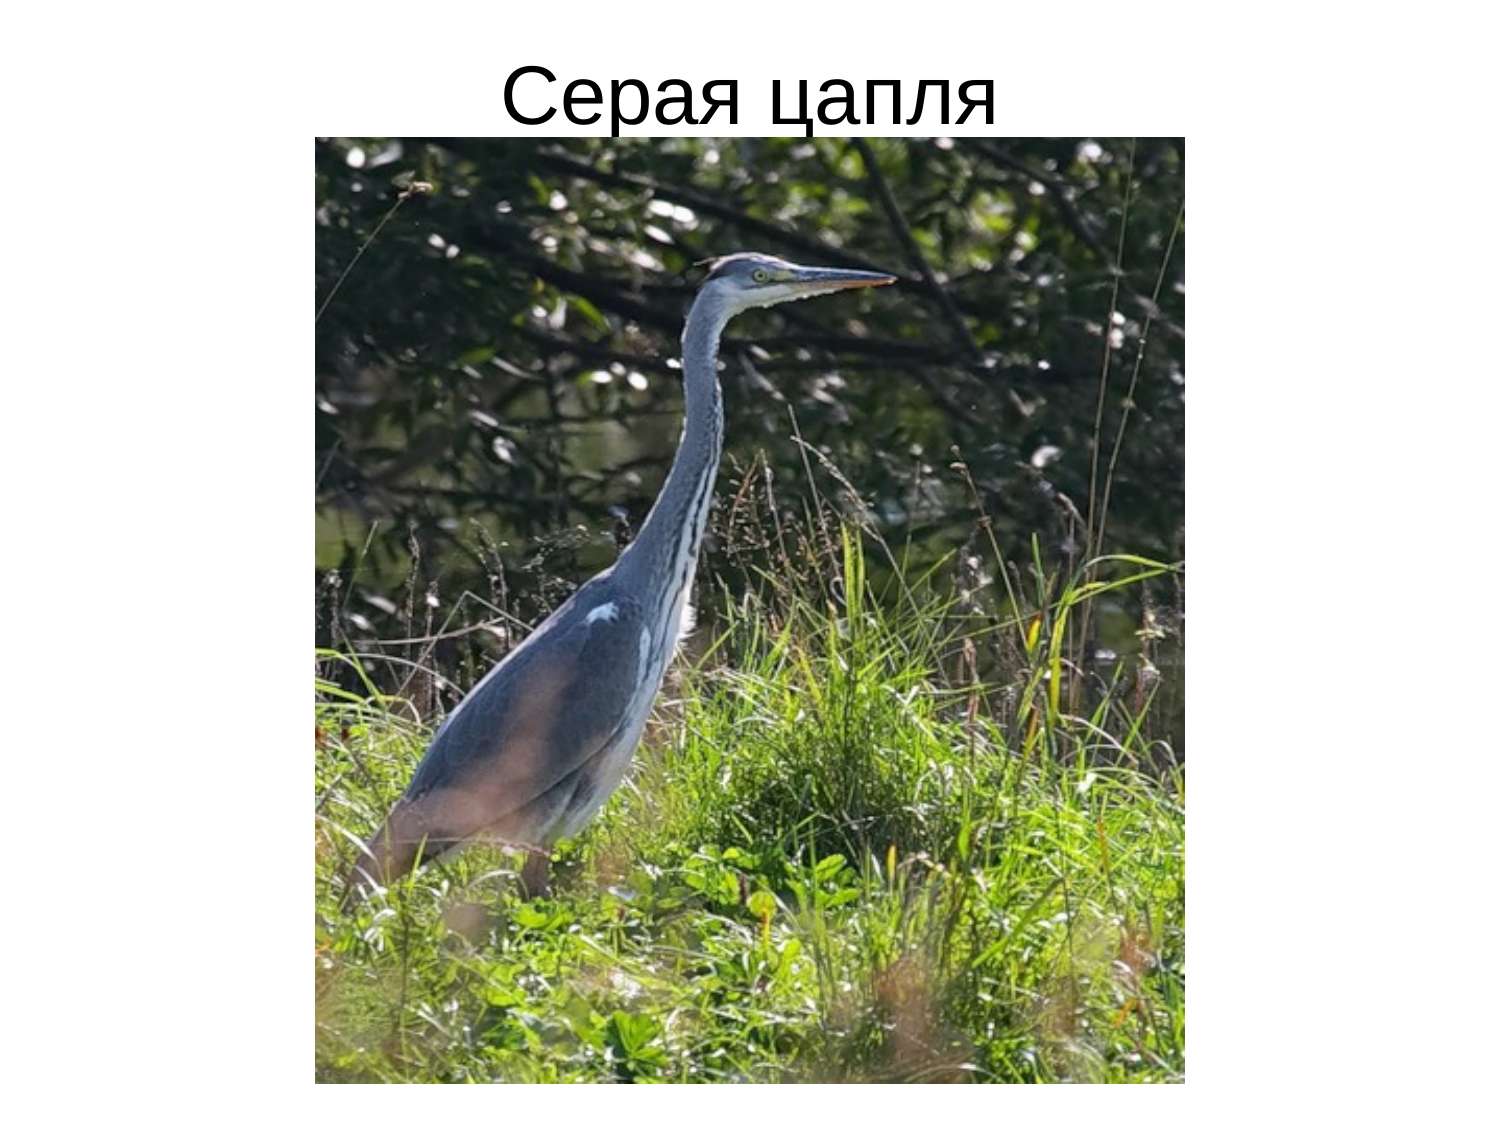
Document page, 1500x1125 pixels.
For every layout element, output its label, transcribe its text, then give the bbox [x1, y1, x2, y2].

picture [315, 137, 1185, 1084]
title Серая цапля [75, 33, 1426, 149]
